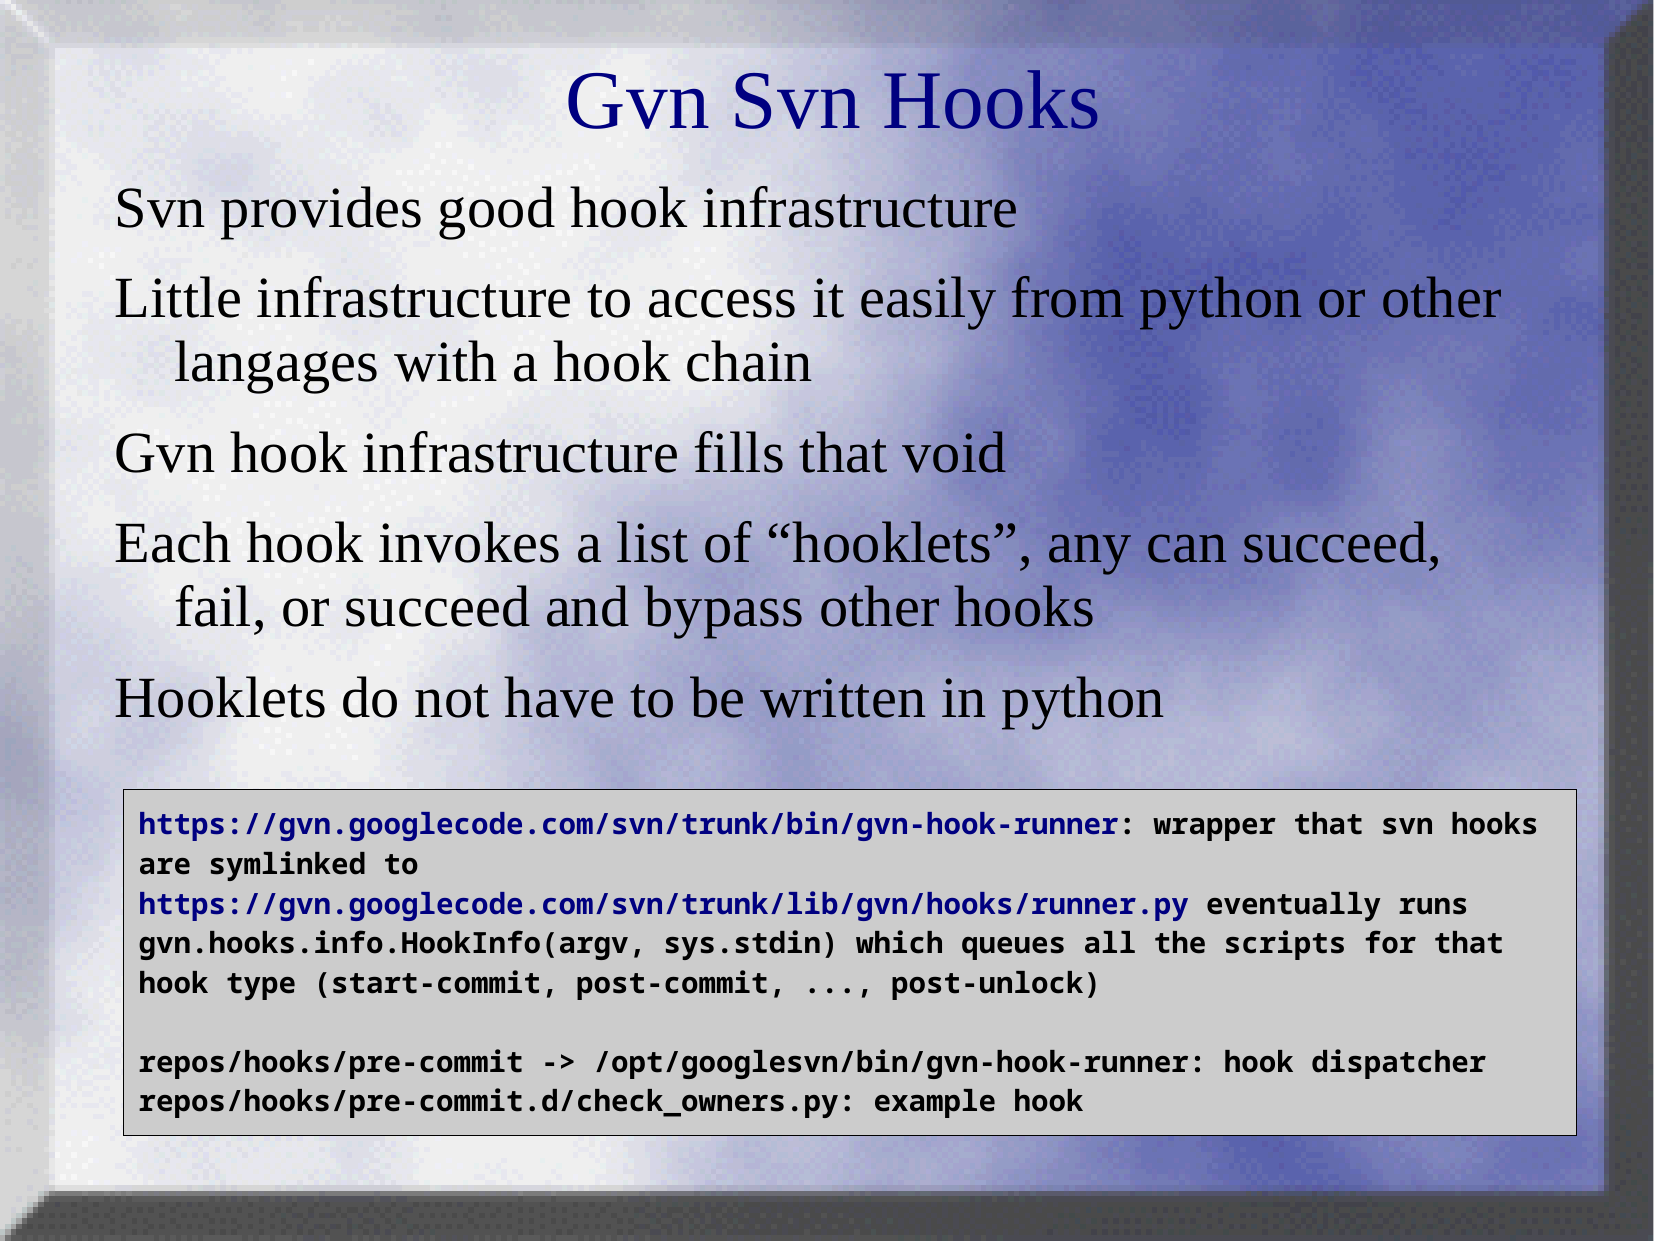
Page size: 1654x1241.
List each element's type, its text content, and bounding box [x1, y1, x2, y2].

list Svn provides good hook infrastructure Little infrastructure to access it easily from python or other langages with a hook chain Gvn hook infrastructure fills that void Each hook invokes a list of “hooklets”, any can succeed, fail, or succeed and bypass other hooks Hooklets do not have to be written in python [115, 175, 1528, 730]
text_box https://gvn.googlecode.com/svn/trunk/bin/gvn-hook-runner: wrapper that svn hooks are symlinked to https://gvn.googlecode.com/svn/trunk/lib/gvn/hooks/runner.py eventually runs gvn.hooks.info.HookInfo(argv, sys.stdin) which queues all the scripts for that hook type (start-commit, post-commit, ..., post-unlock) repos/hooks/pre-commit -> /opt/googlesvn/bin/gvn-hook-runner: hook dispatcher repos/hooks/pre-commit.d/check_owners.py: example hook [123, 789, 1577, 1119]
title Gvn Svn Hooks [118, 51, 1550, 150]
picture [0, 0, 1654, 1241]
